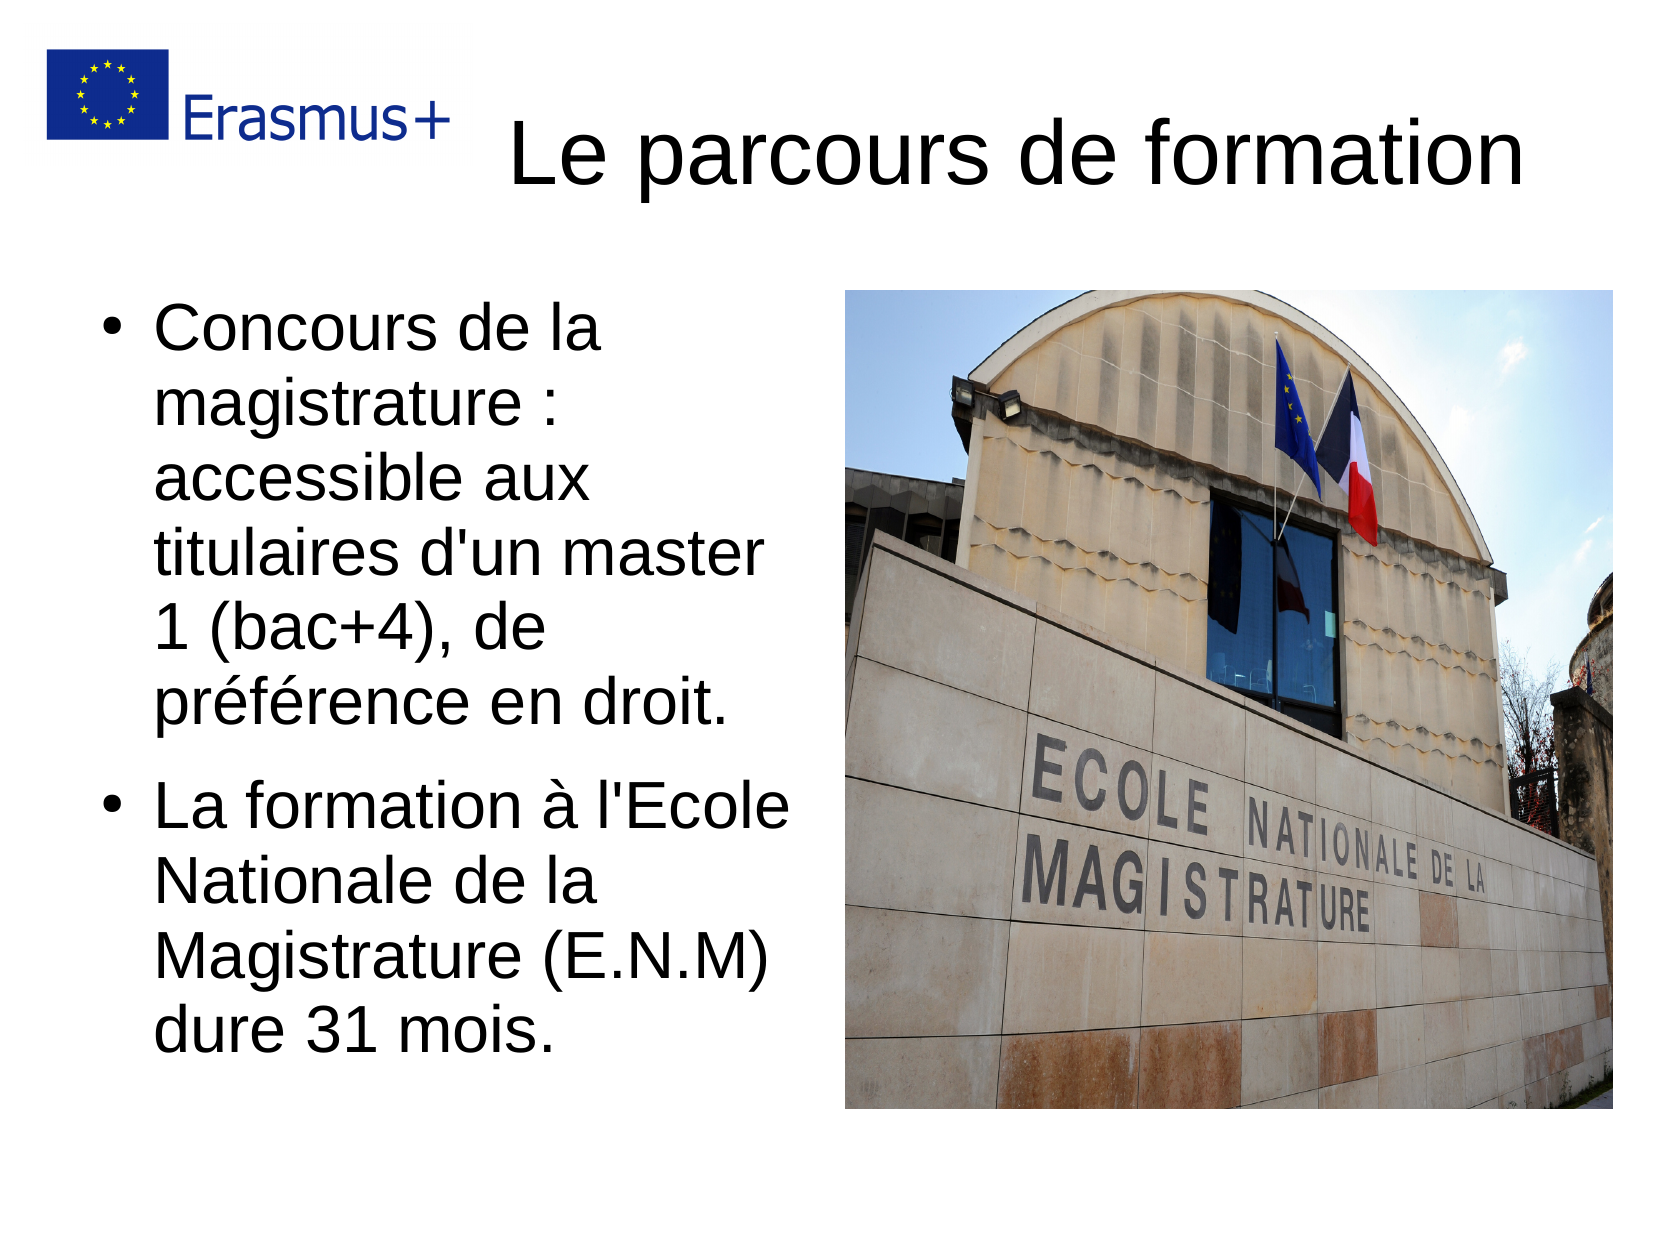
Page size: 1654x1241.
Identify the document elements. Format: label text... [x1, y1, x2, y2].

title Le parcours de formation [82, 49, 1571, 257]
picture [23, 23, 473, 166]
picture [845, 290, 1613, 1109]
list Concours de la magistrature : accessible aux titulaires d'un master 1 (bac+4), de préférence en droit. La formation à l'Ecole Nationale de la Magistrature (E.N.M) dure 31 mois. [82, 290, 809, 1109]
